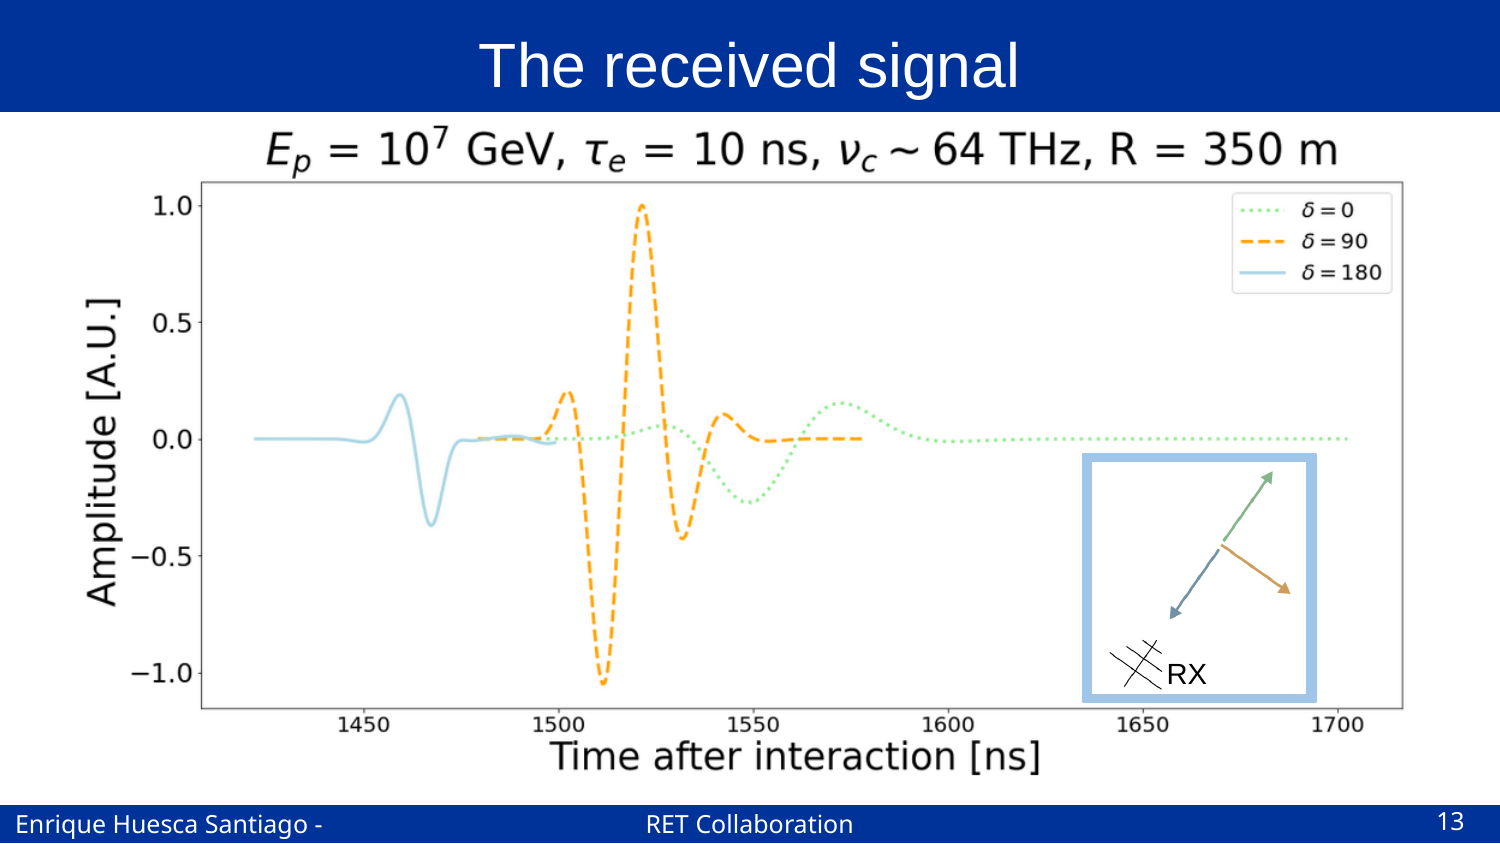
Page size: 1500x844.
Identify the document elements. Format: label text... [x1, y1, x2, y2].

slide_number <number> [1389, 789, 1480, 844]
picture [76, 115, 1424, 804]
title The received signal [51, 15, 1449, 110]
text_box [1082, 454, 1316, 702]
text_box RX [1151, 640, 1233, 706]
